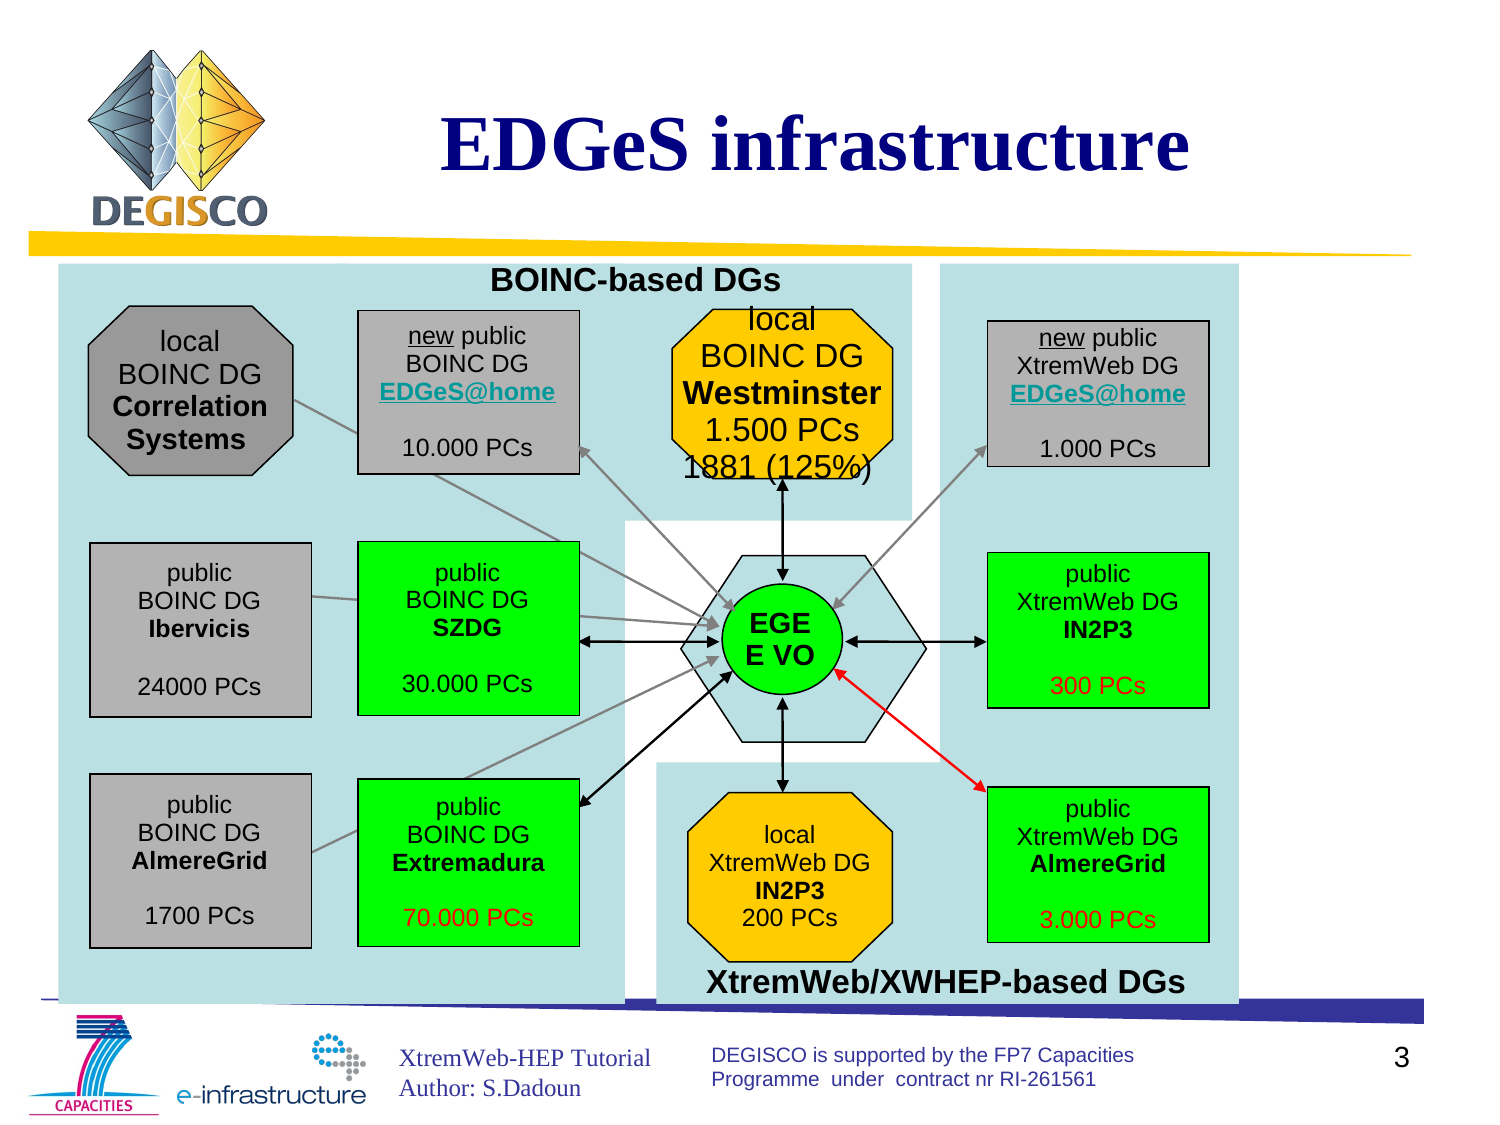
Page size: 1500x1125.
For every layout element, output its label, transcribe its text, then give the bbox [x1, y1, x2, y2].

text_box [580, 555, 625, 618]
text_box local BOINC DG Westminster 1.500 PCs 1881 (125%) [682, 300, 883, 487]
text_box [656, 263, 1239, 1004]
text_box public BOINC DG Extremadura 70.000 PCs [357, 778, 580, 947]
text_box BOINC-based DGs [460, 265, 816, 297]
text_box [472, 704, 625, 800]
text_box public BOINC DG AlmereGrid 1700 PCs [89, 773, 312, 948]
text_box public BOINC DG Ibervicis 24000 PCs [89, 543, 312, 718]
text_box [697, 618, 707, 624]
text_box EGEE VO [743, 616, 817, 663]
text_box XtremWeb/XWHEP-based DGs [687, 966, 1210, 999]
text_box EGEE VO [797, 648, 809, 662]
text_box public XtremWeb DG IN2P3 300 PCs [987, 552, 1209, 709]
title EDGeS infrastructure [206, 56, 1425, 221]
picture [177, 1033, 366, 1104]
text_box public BOINC DG SZDG 30.000 PCs [357, 541, 580, 716]
text_box local XtremWeb DG IN2P3 200 PCs [708, 821, 872, 933]
text_box [680, 555, 927, 743]
picture [317, 1038, 340, 1049]
text_box [58, 263, 913, 1004]
text_box public XtremWeb DG AlmereGrid 3.000 PCs [987, 786, 1209, 943]
text_box [438, 456, 646, 574]
picture [65, 44, 287, 226]
text_box local BOINC DG Correlation Systems [112, 325, 269, 456]
text_box new public XtremWeb DG EDGeS@home 1.000 PCs [987, 321, 1209, 467]
picture [22, 1007, 165, 1124]
text_box [580, 618, 625, 640]
text_box new public BOINC DG EDGeS@home 10.000 PCs [357, 310, 580, 474]
